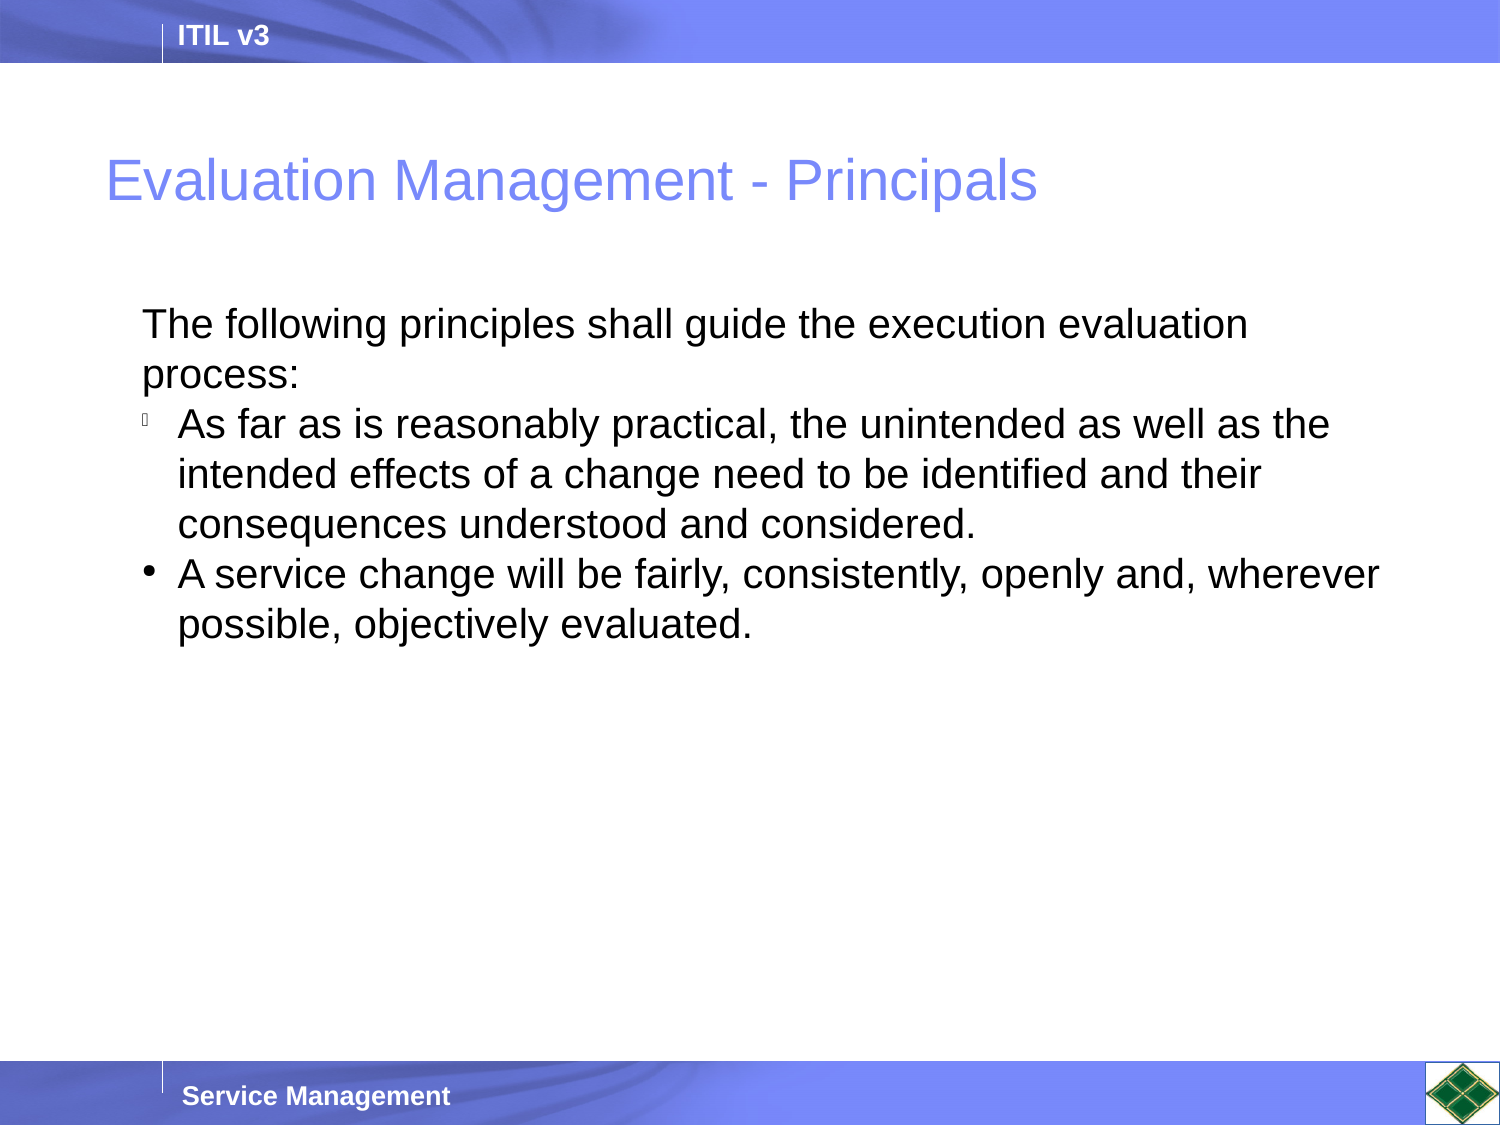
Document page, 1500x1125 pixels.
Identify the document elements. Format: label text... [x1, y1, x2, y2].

picture [1426, 1063, 1499, 1124]
text_box The following principles shall guide the execution evaluation process: As far as is reasonably practical, the unintended as well as the intended effects of a change need to be identified and their consequences understood and considered. A service change will be fairly, consistently, openly and, wherever possible, objectively evaluated. [127, 289, 1403, 930]
text_box Evaluation Management - Principals [90, 121, 1443, 221]
picture [0, 0, 1500, 63]
picture [0, 1061, 1500, 1125]
